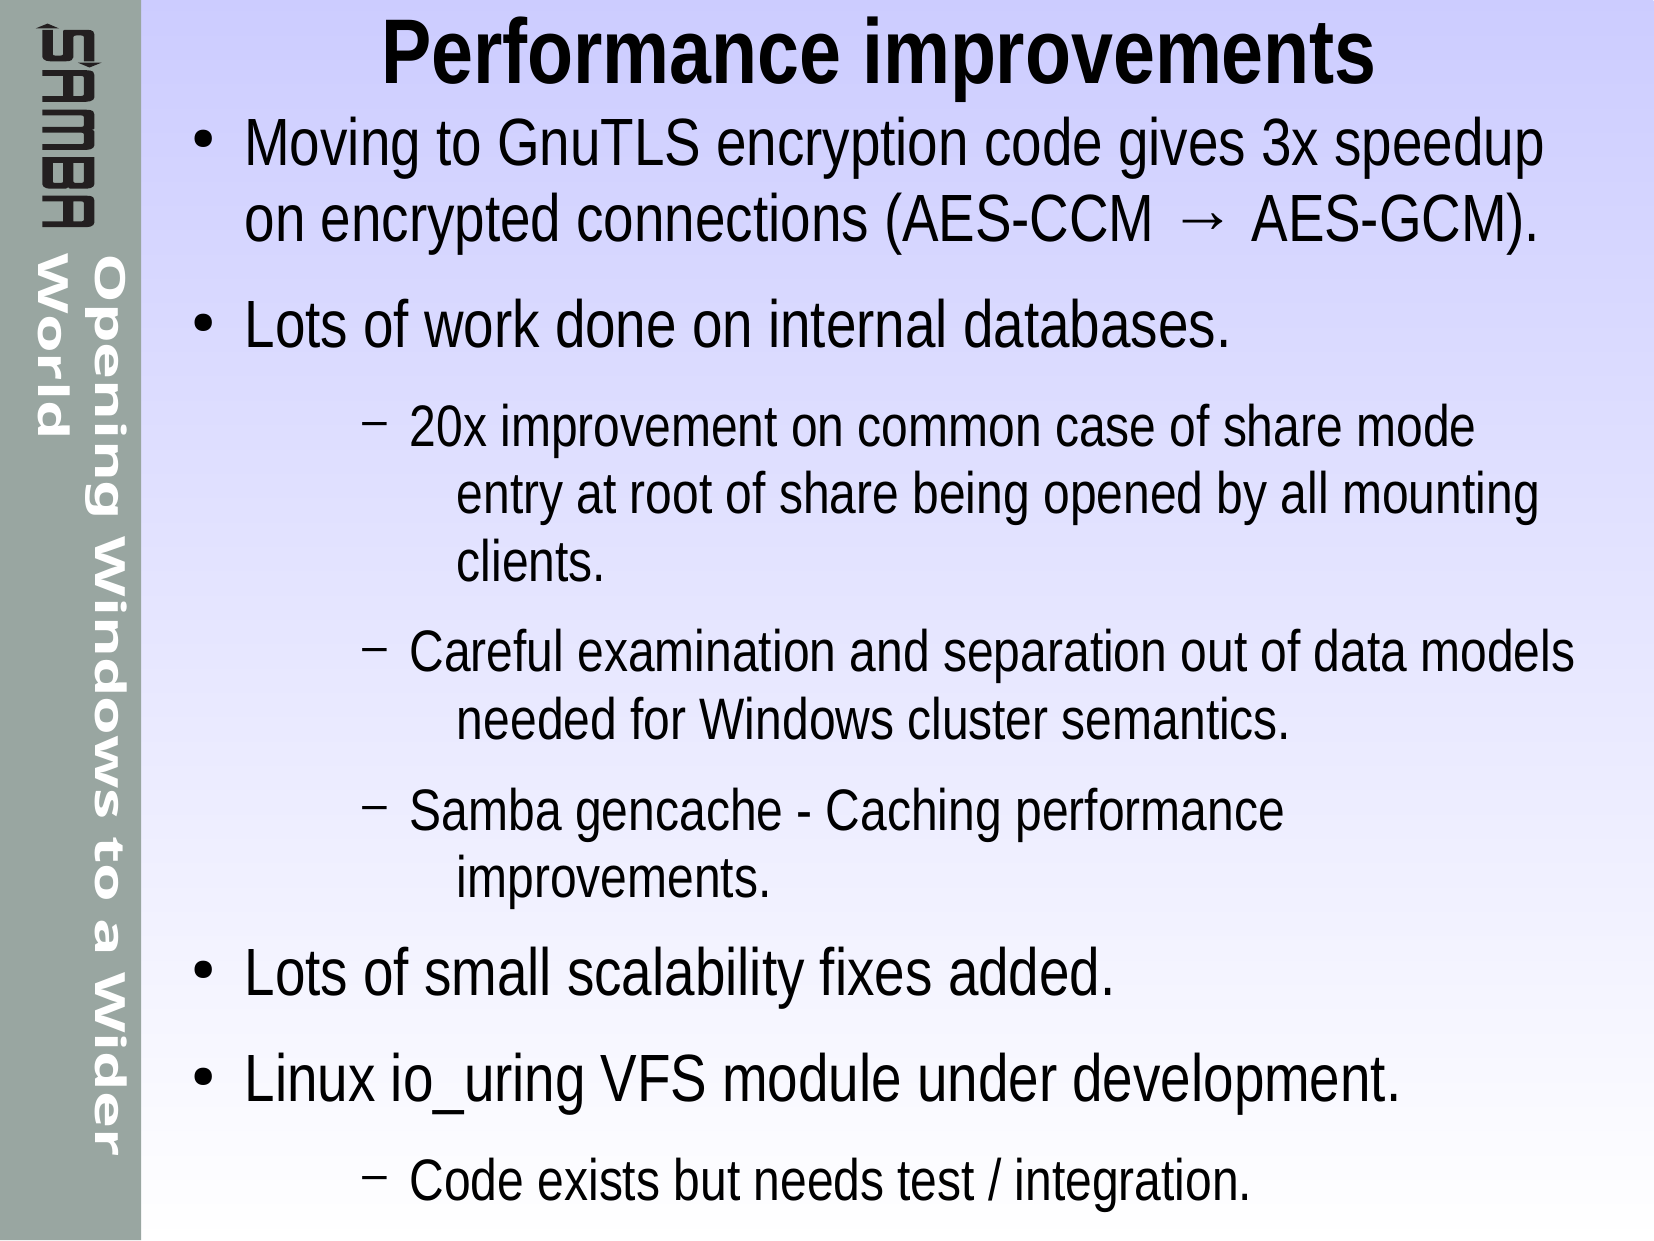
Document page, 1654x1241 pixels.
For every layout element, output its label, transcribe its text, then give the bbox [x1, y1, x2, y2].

list Moving to GnuTLS encryption code gives 3x speedup on encrypted connections (AES-CCM → AES-GCM). Lots of work done on internal databases. 20x improvement on common case of share mode entry at root of share being opened by all mounting clients. Careful examination and separation out of data models needed for Windows cluster semantics. Samba gencache - Caching performance improvements. Lots of small scalability fixes added. Linux io_uring VFS module under development. Code exists but needs test / integration. [173, 102, 1586, 1214]
title Performance improvements [173, 0, 1586, 102]
